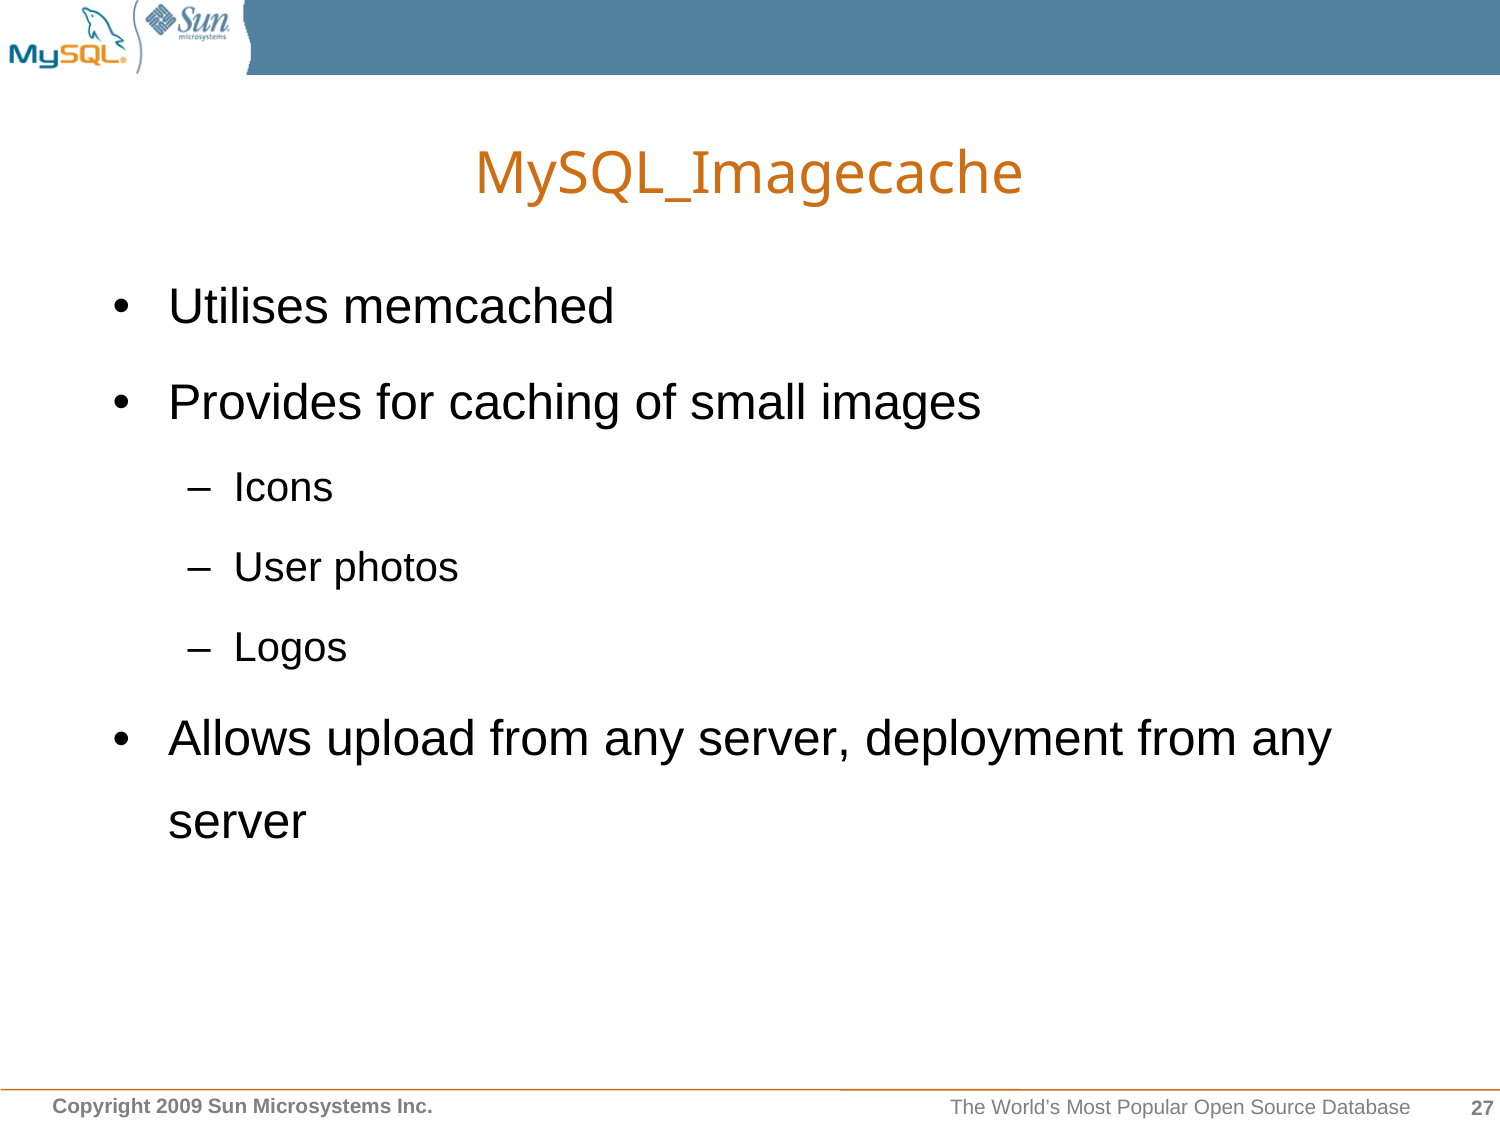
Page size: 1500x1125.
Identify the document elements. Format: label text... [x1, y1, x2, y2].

picture [0, 0, 1500, 75]
list Utilises memcached Provides for caching of small images Icons User photos Logos Allows upload from any server, deployment from any server [112, 249, 1387, 1113]
title MySQL_Imagecache [0, 87, 1500, 225]
